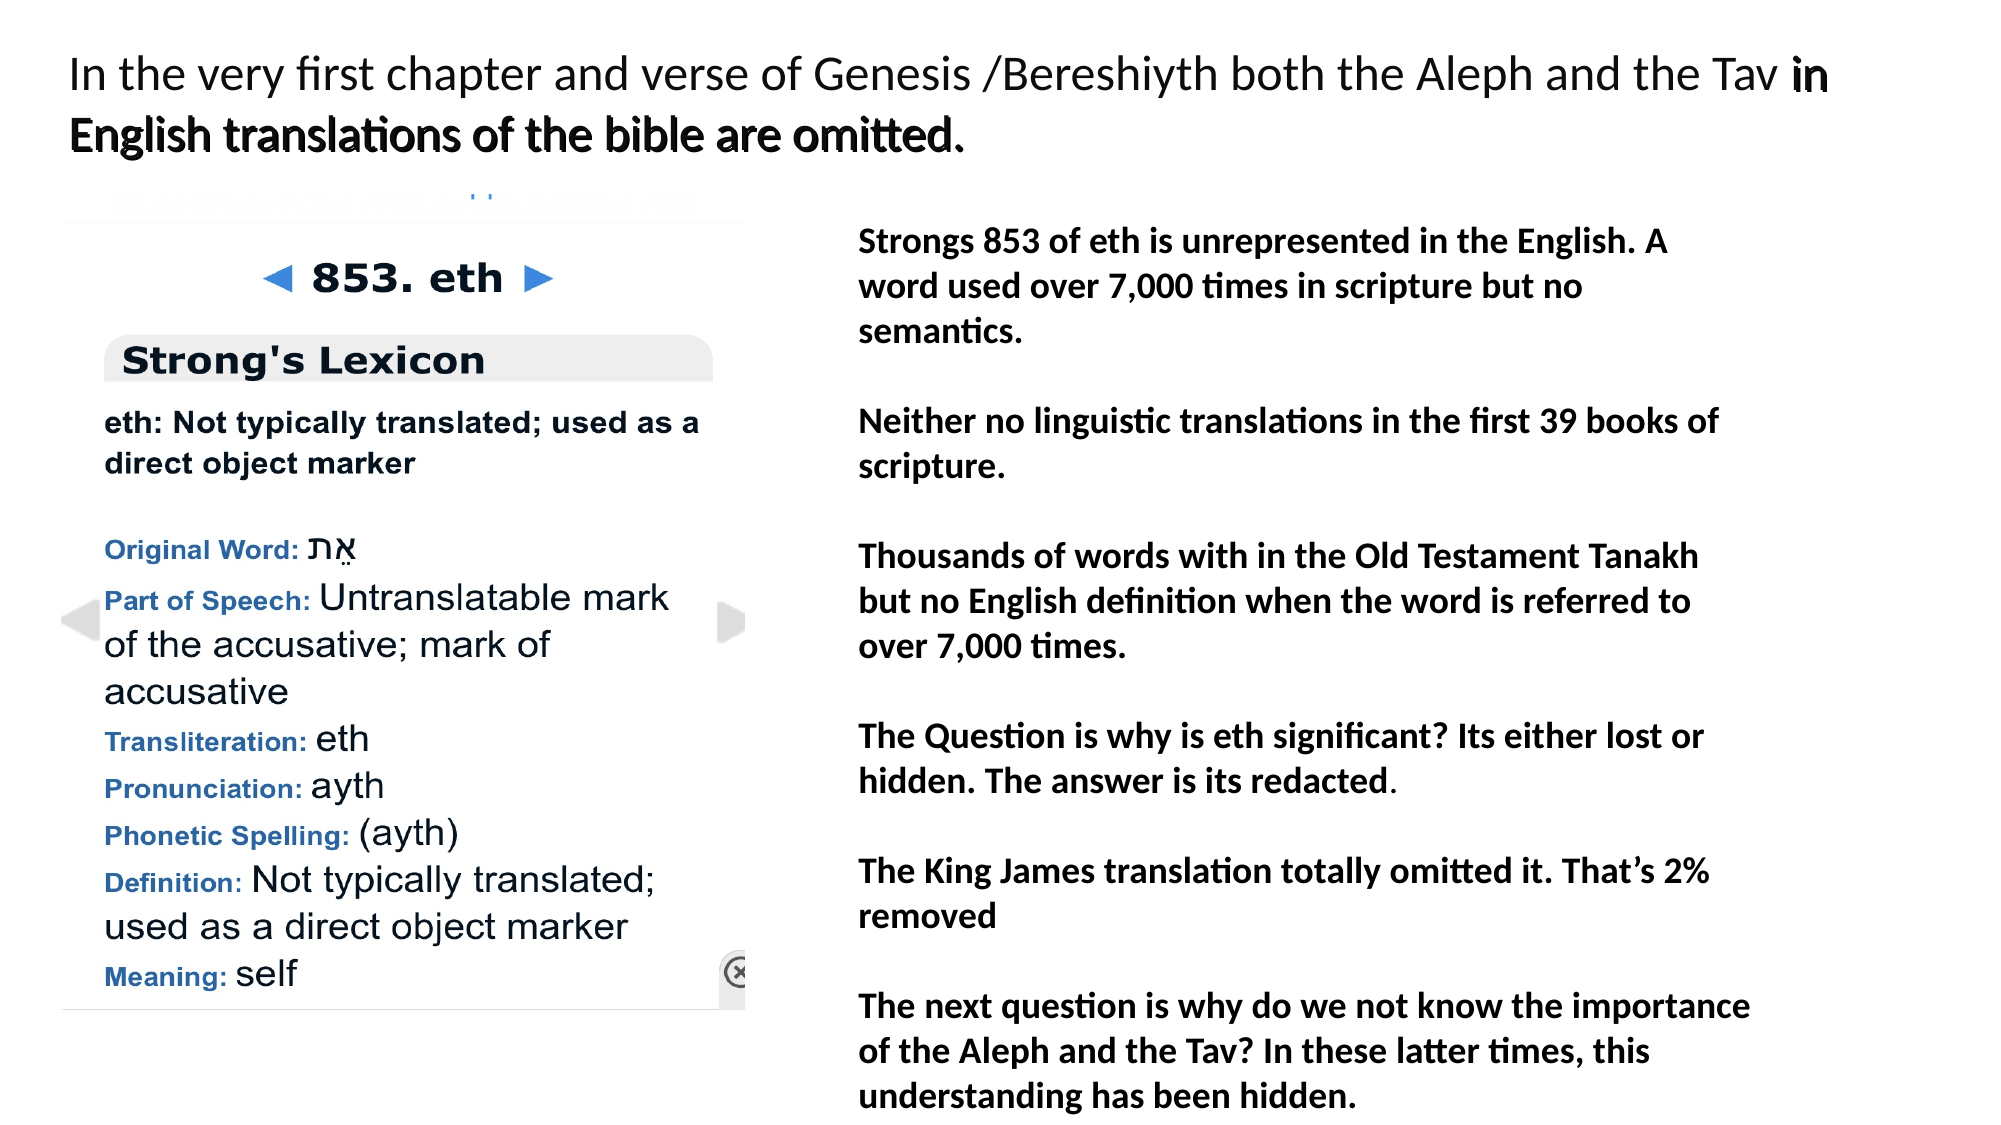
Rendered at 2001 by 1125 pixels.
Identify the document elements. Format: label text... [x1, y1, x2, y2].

text_box Strongs 853 of eth is unrepresented in the English. A word used over 7,000 times in scripture but no semantics. Neither no linguistic translations in the first 39 books of scripture. Thousands of words with in the Old Testament Tanakh but no English definition when the word is referred to over 7,000 times. The Question is why is eth significant? Its either lost or hidden. The answer is its redacted. The King James translation totally omitted it. That’s 2% removed The next question is why do we not know the importance of the Aleph and the Tav? In these latter times, this understanding has been hidden. [843, 208, 1771, 1125]
text_box In the very first chapter and verse of Genesis /Bereshiyth both the Aleph and the Tav in English translations of the bible are omitted. [53, 33, 1939, 291]
picture [61, 195, 745, 1011]
